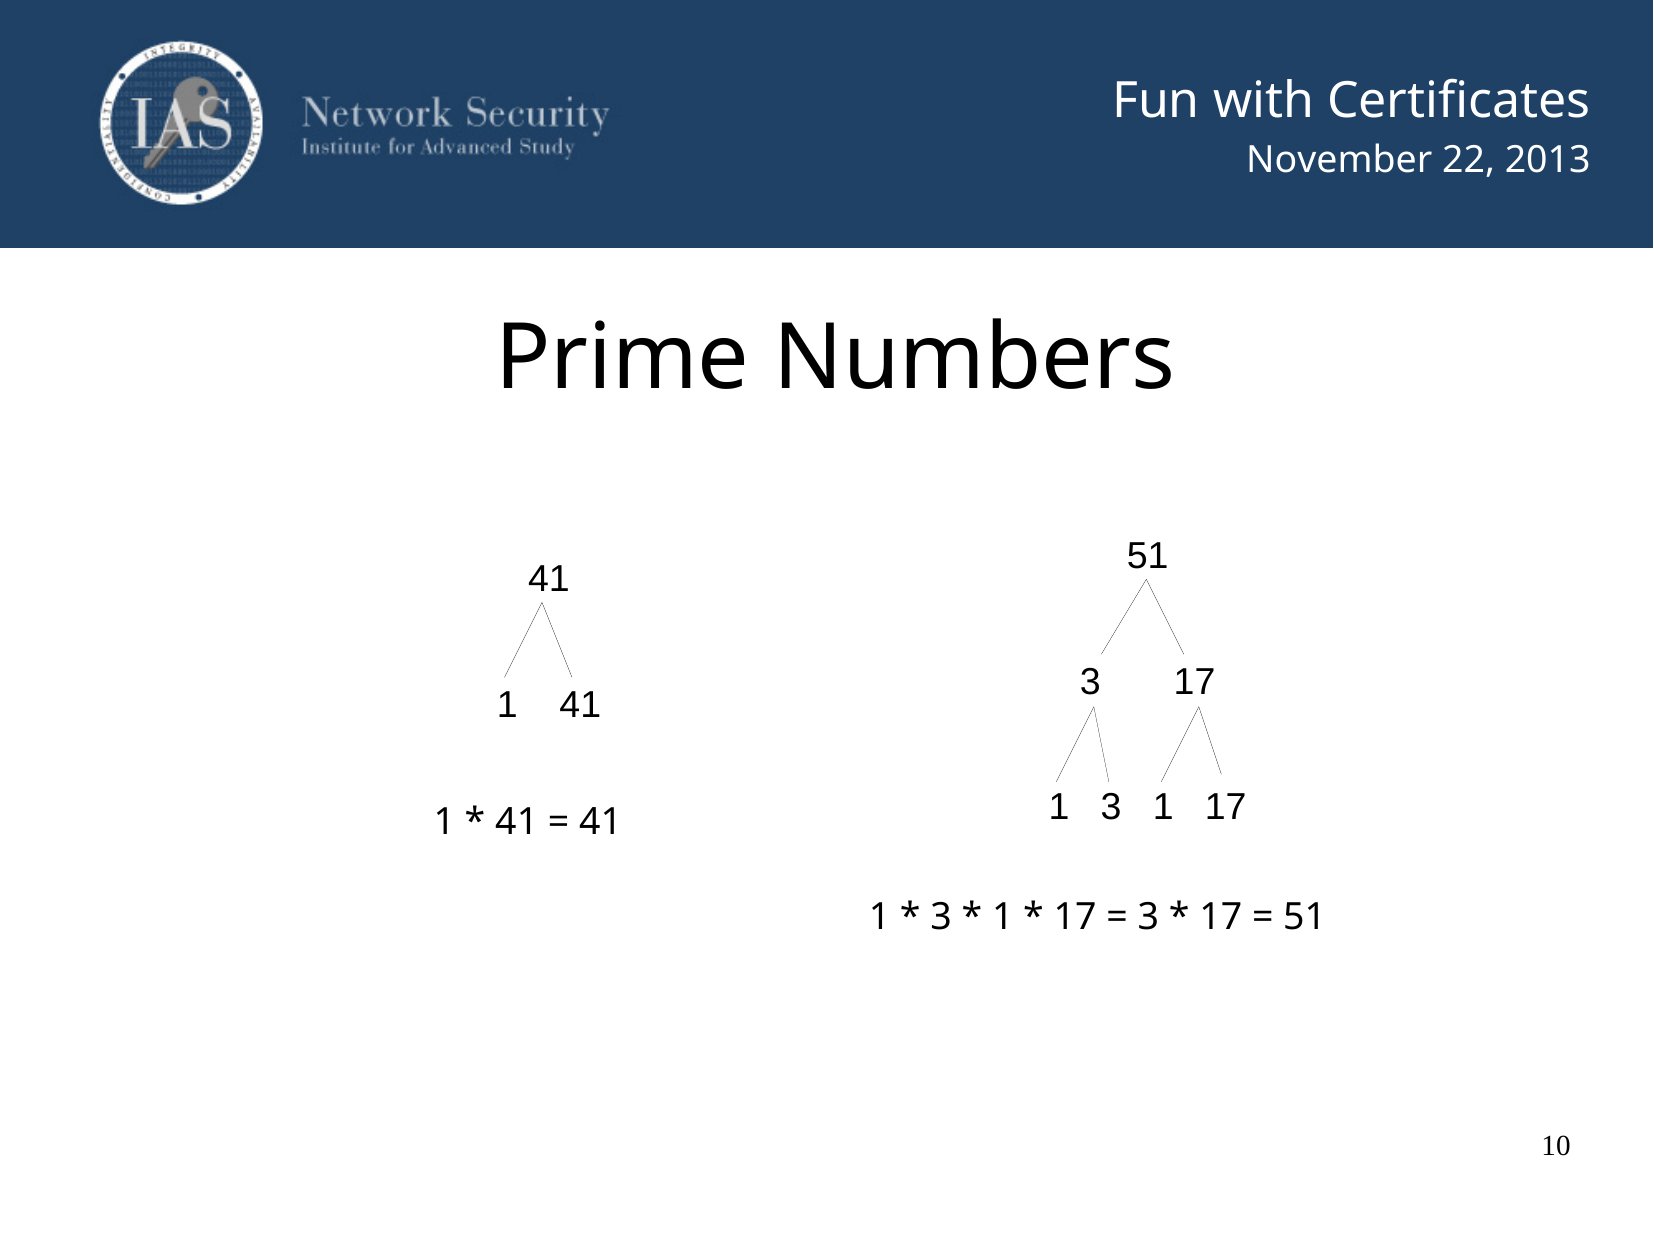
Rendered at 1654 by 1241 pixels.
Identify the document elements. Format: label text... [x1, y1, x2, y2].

text_box 1 * 41 = 41 [418, 787, 666, 846]
text_box 1 * 3 * 1 * 17 = 3 * 17 = 51 [853, 882, 1404, 941]
list Prime Numbers [82, 290, 1571, 1088]
picture [0, 0, 1653, 248]
